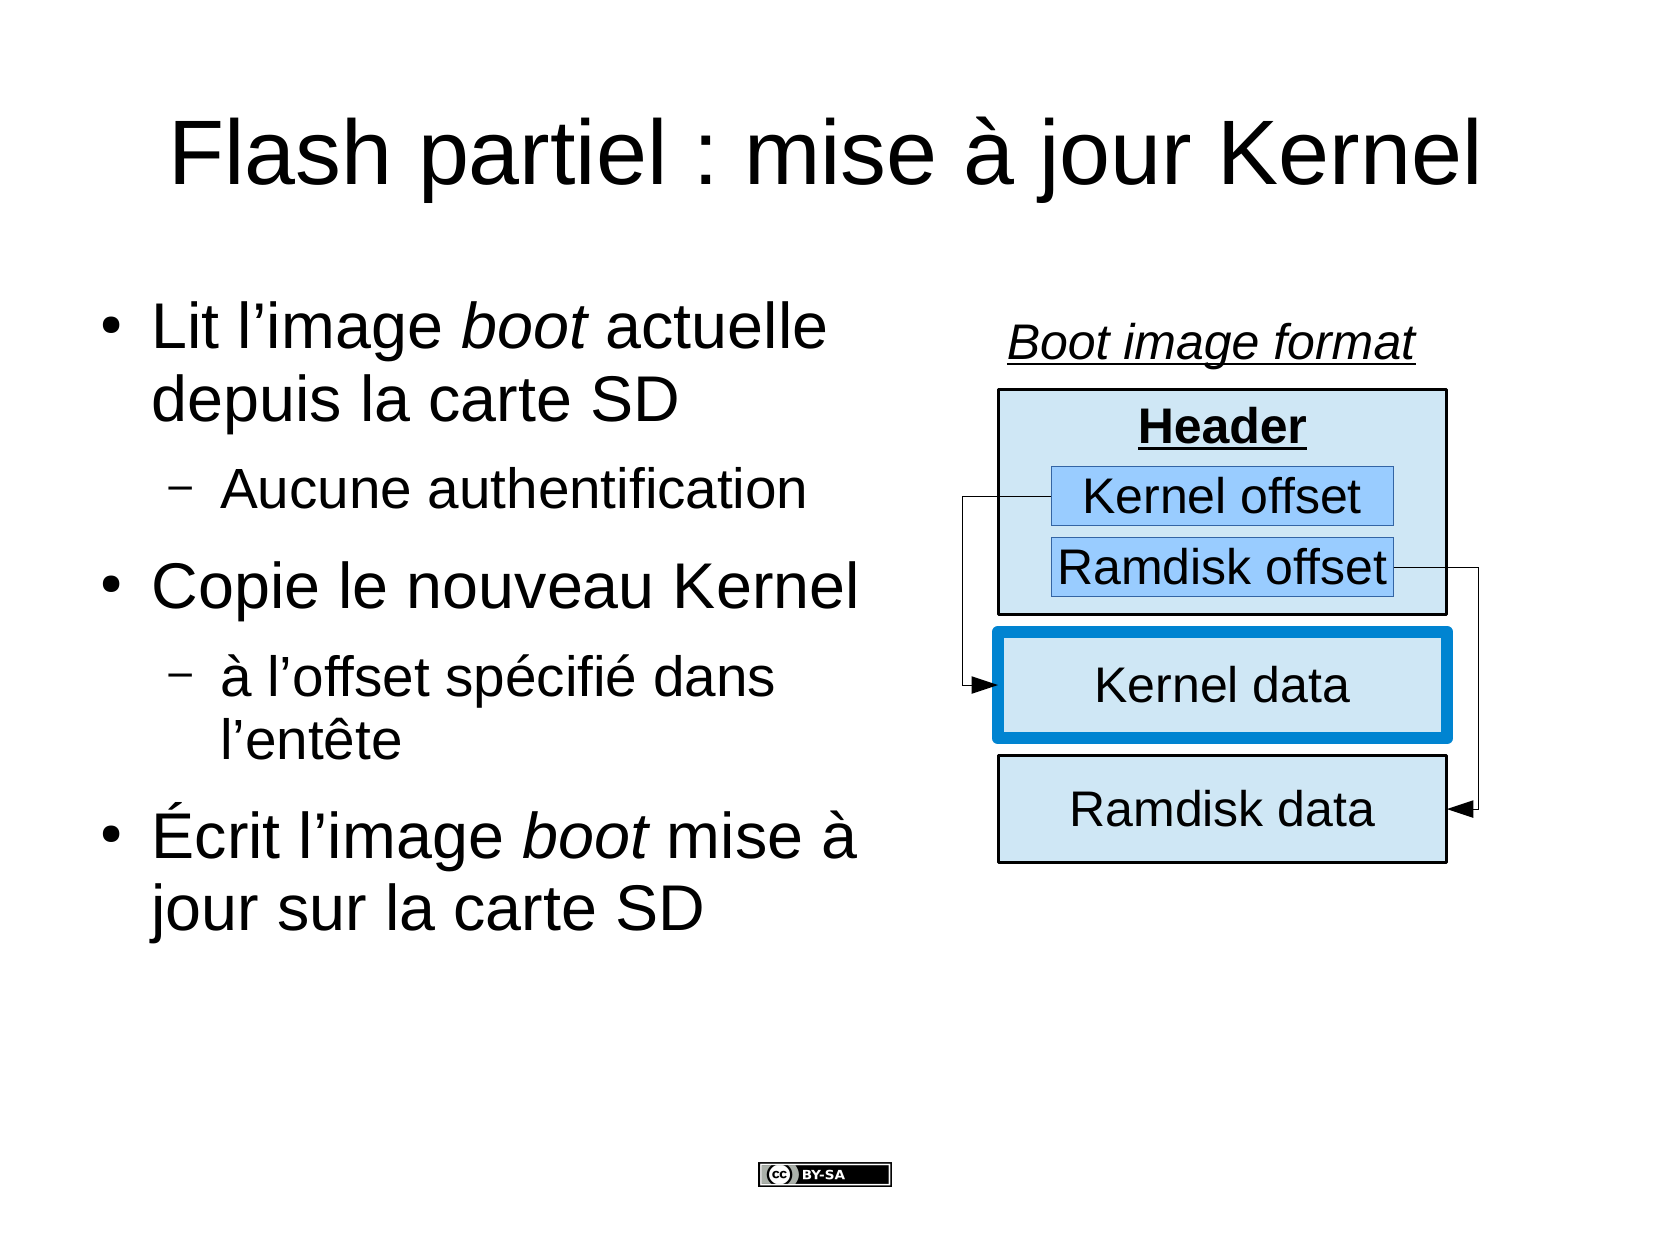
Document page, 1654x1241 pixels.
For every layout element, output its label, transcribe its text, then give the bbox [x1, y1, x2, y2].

text_box Kernel data [998, 631, 1447, 739]
text_box Ramdisk data [998, 755, 1447, 863]
text_box Kernel offset [1051, 466, 1394, 526]
text_box Ramdisk offset [1051, 537, 1394, 597]
text_box Header [998, 389, 1447, 615]
title Flash partiel : mise à jour Kernel [82, 49, 1571, 257]
picture [758, 1162, 892, 1187]
text_box Boot image format [992, 307, 1453, 378]
list Lit l’image boot actuelle depuis la carte SD Aucune authentification Copie le nouveau Kernel à l’offset spécifié dans l’entête Écrit l’image boot mise à jour sur la carte SD [82, 290, 863, 1010]
